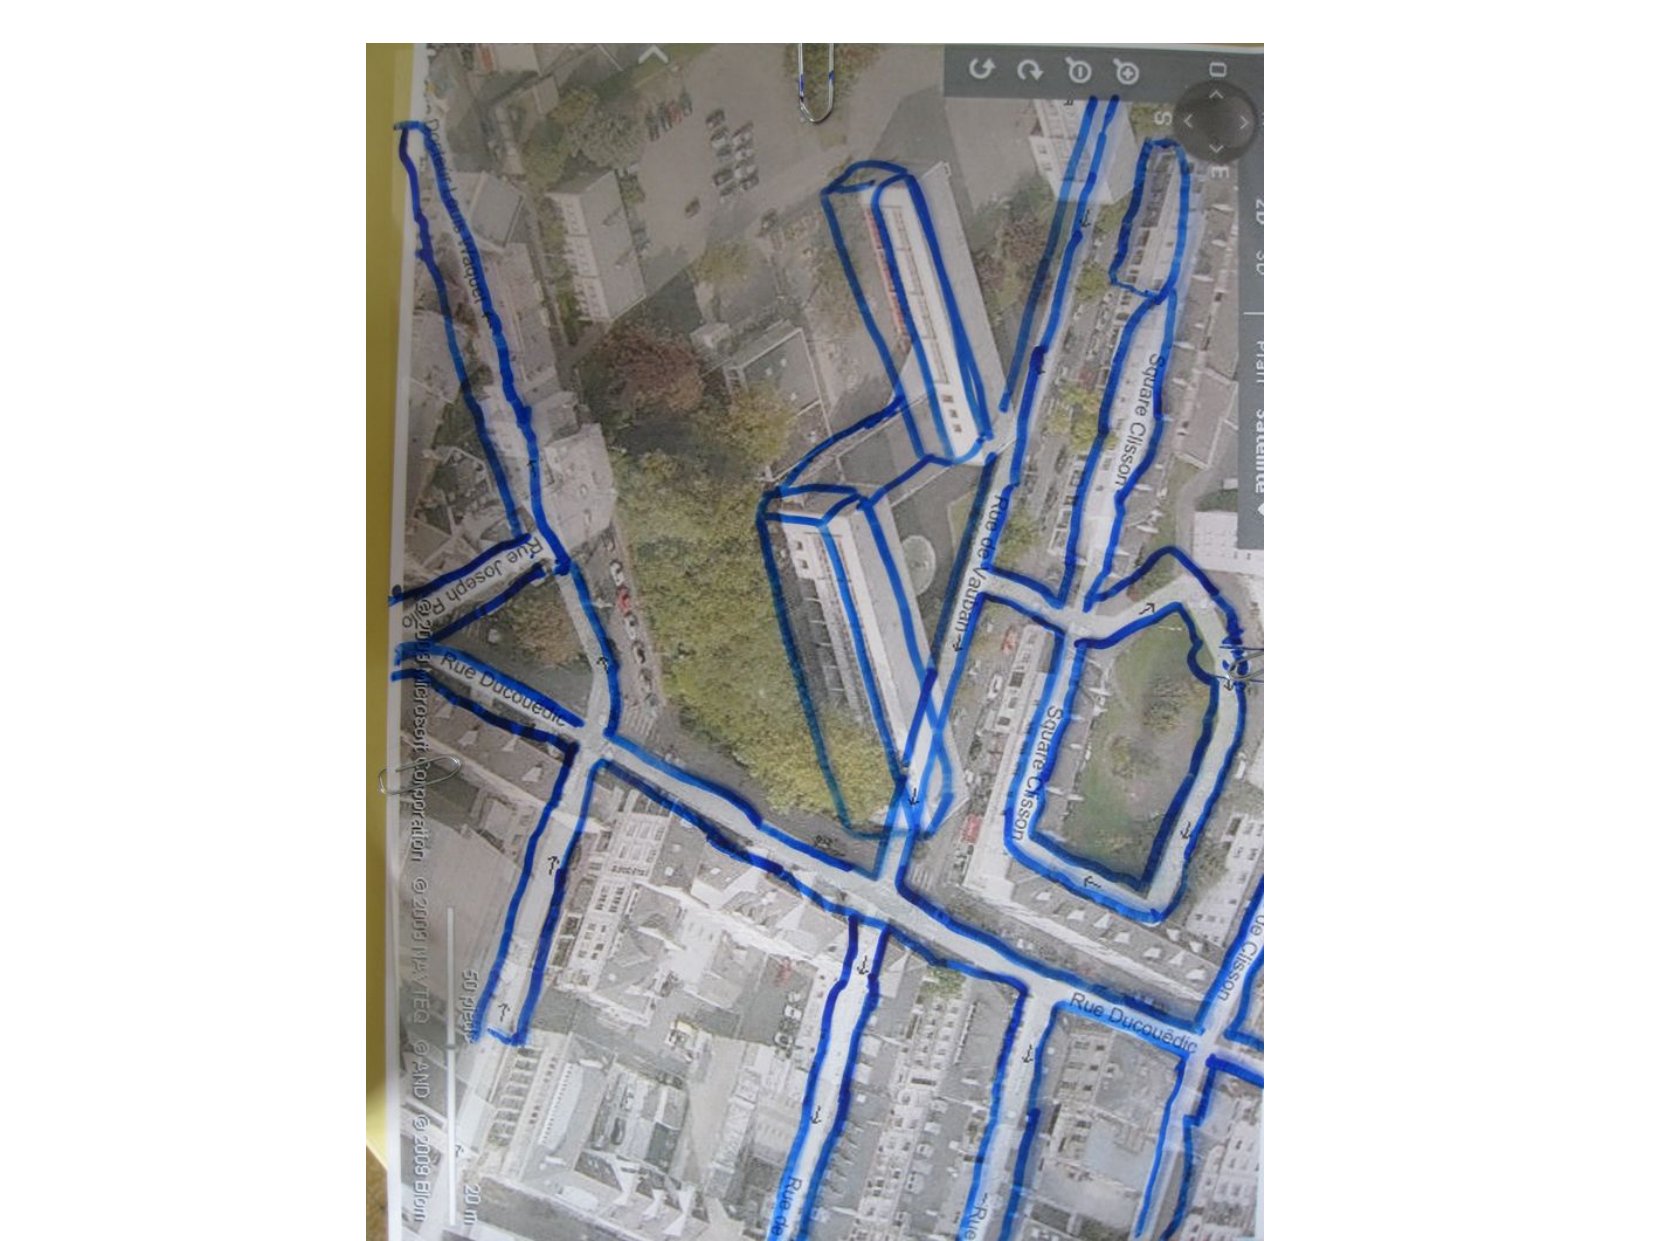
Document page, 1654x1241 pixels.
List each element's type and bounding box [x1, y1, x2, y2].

picture [366, 43, 1264, 1241]
